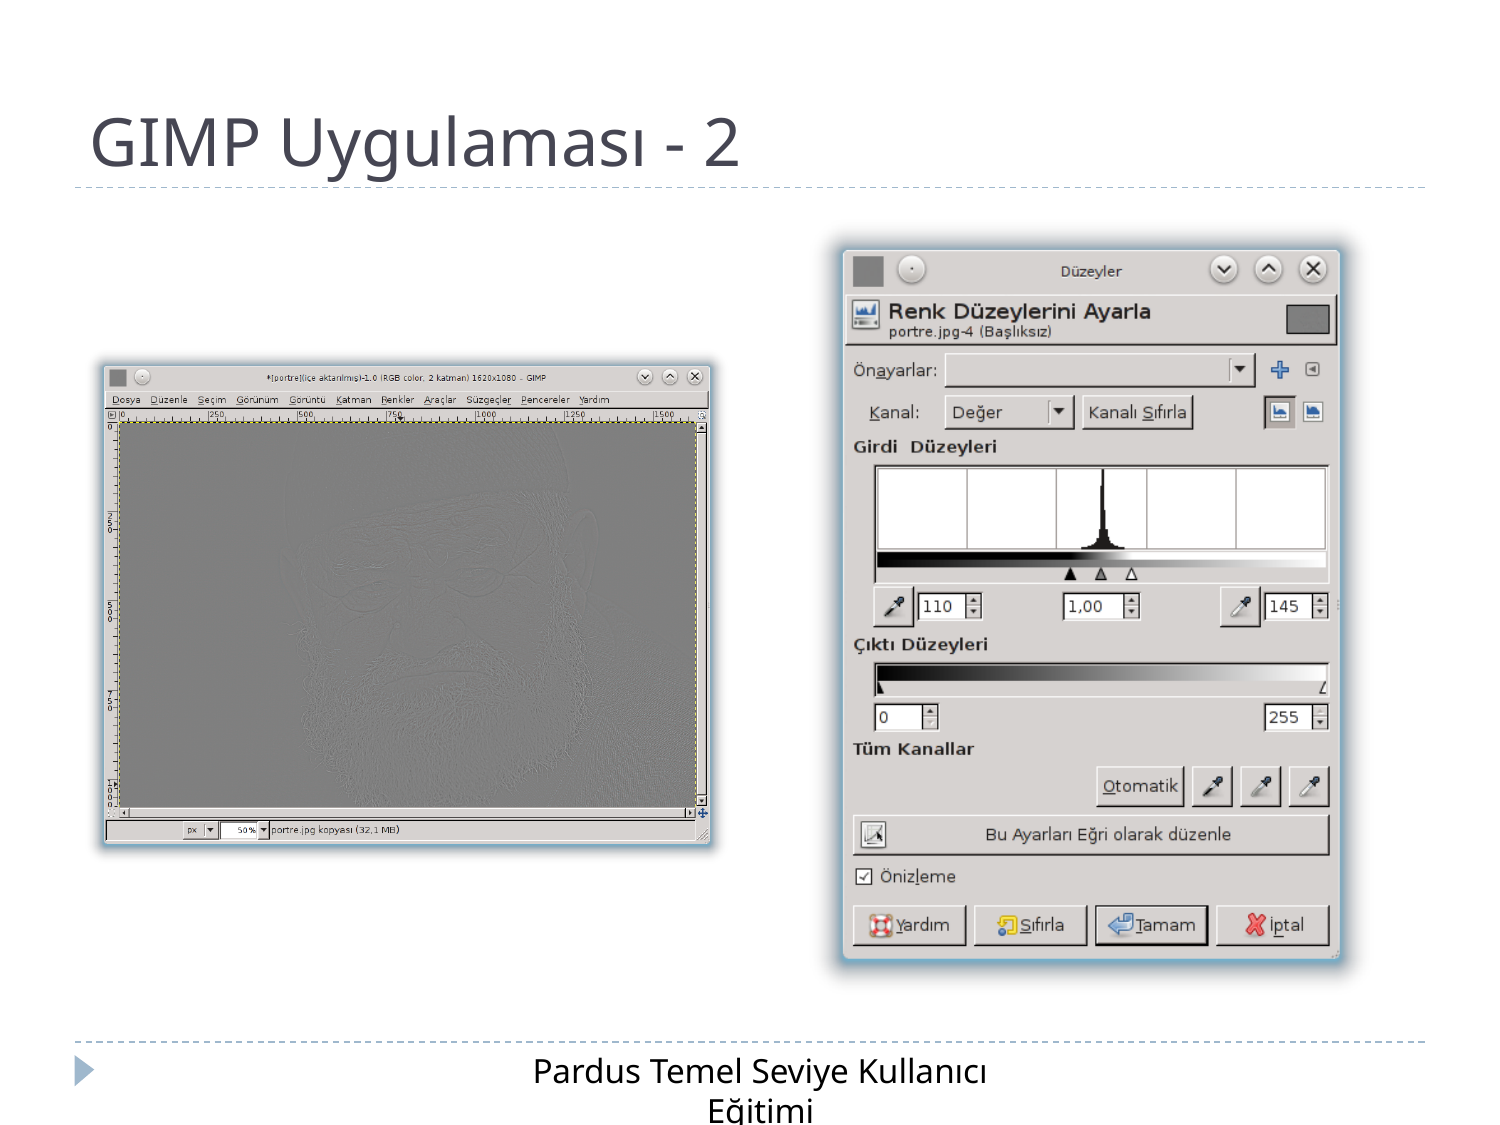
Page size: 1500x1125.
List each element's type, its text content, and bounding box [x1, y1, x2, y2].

title GIMP Uygulaması - 2 [75, 37, 1425, 188]
picture [75, 337, 738, 872]
picture [792, 199, 1391, 1010]
